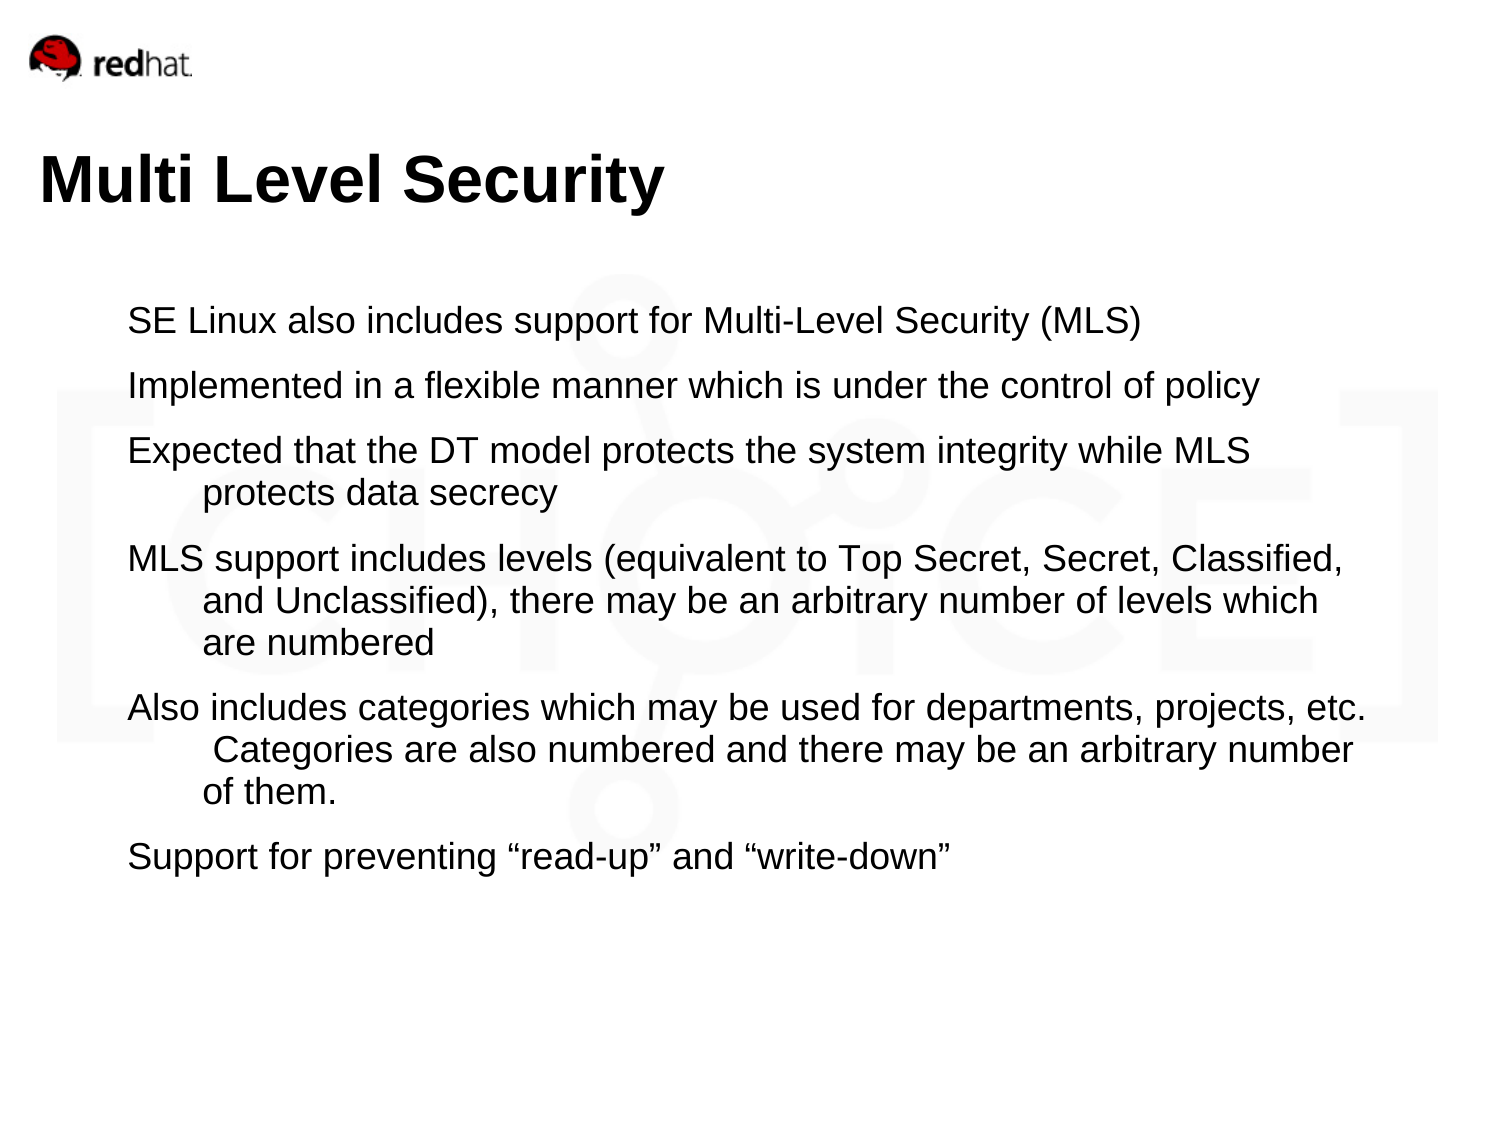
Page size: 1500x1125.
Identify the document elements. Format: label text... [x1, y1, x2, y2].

title Multi Level Security [25, 82, 1378, 225]
picture [28, 33, 192, 82]
picture [57, 274, 1438, 864]
list SE Linux also includes support for Multi-Level Security (MLS) Implemented in a flexible manner which is under the control of policy Expected that the DT model protects the system integrity while MLS protects data secrecy MLS support includes levels (equivalent to Top Secret, Secret, Classified, and Unclassified), there may be an arbitrary number of levels which are numbered Also includes categories which may be used for departments, projects, etc. Categories are also numbered and there may be an arbitrary number of them. Support for preventing “read-up” and “write-down” [112, 291, 1389, 932]
